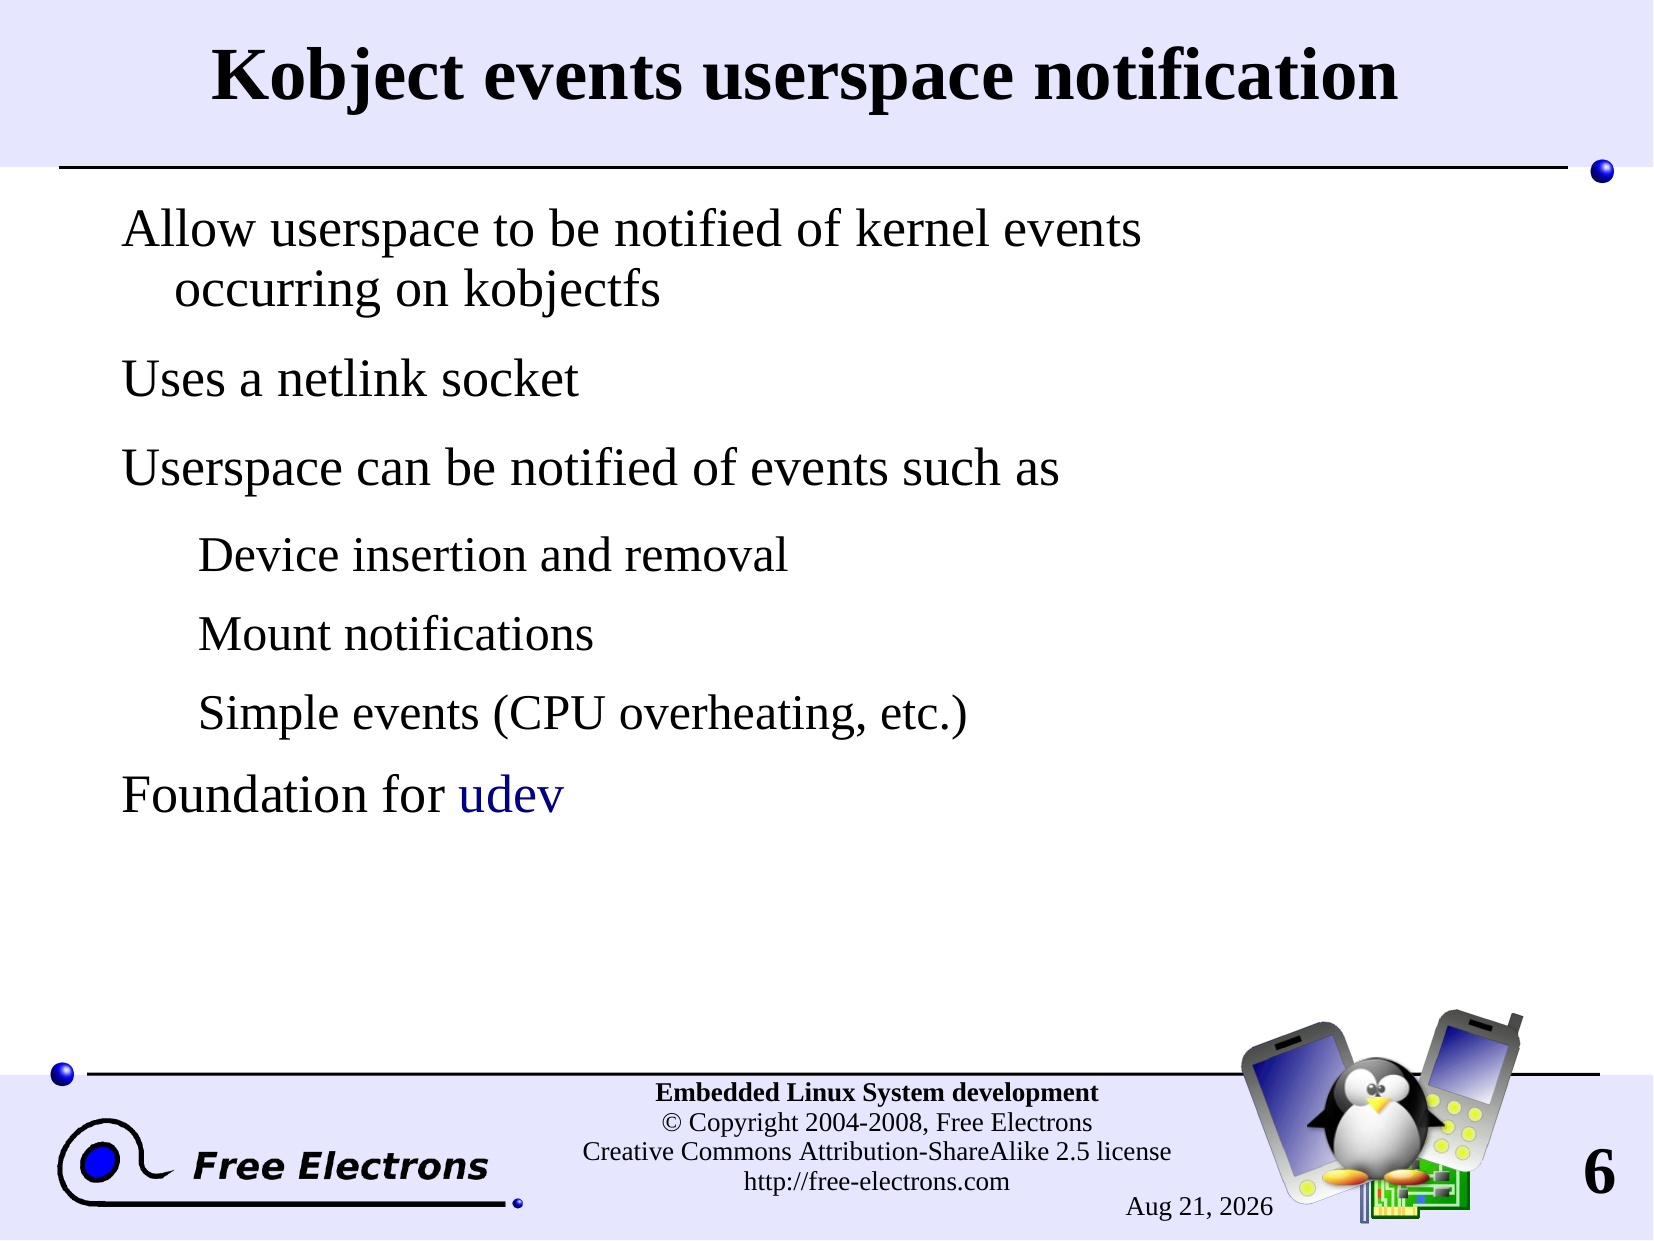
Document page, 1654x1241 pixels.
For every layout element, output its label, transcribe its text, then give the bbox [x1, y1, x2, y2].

picture [1225, 1007, 1538, 1241]
list Allow userspace to be notified of kernel events occurring on kobjectfs Uses a netlink socket Userspace can be notified of events such as Device insertion and removal Mount notifications Simple events (CPU overheating, etc.) Foundation for udev [103, 198, 1516, 1049]
picture [50, 1107, 527, 1216]
title Kobject events userspace notification [60, 25, 1551, 124]
